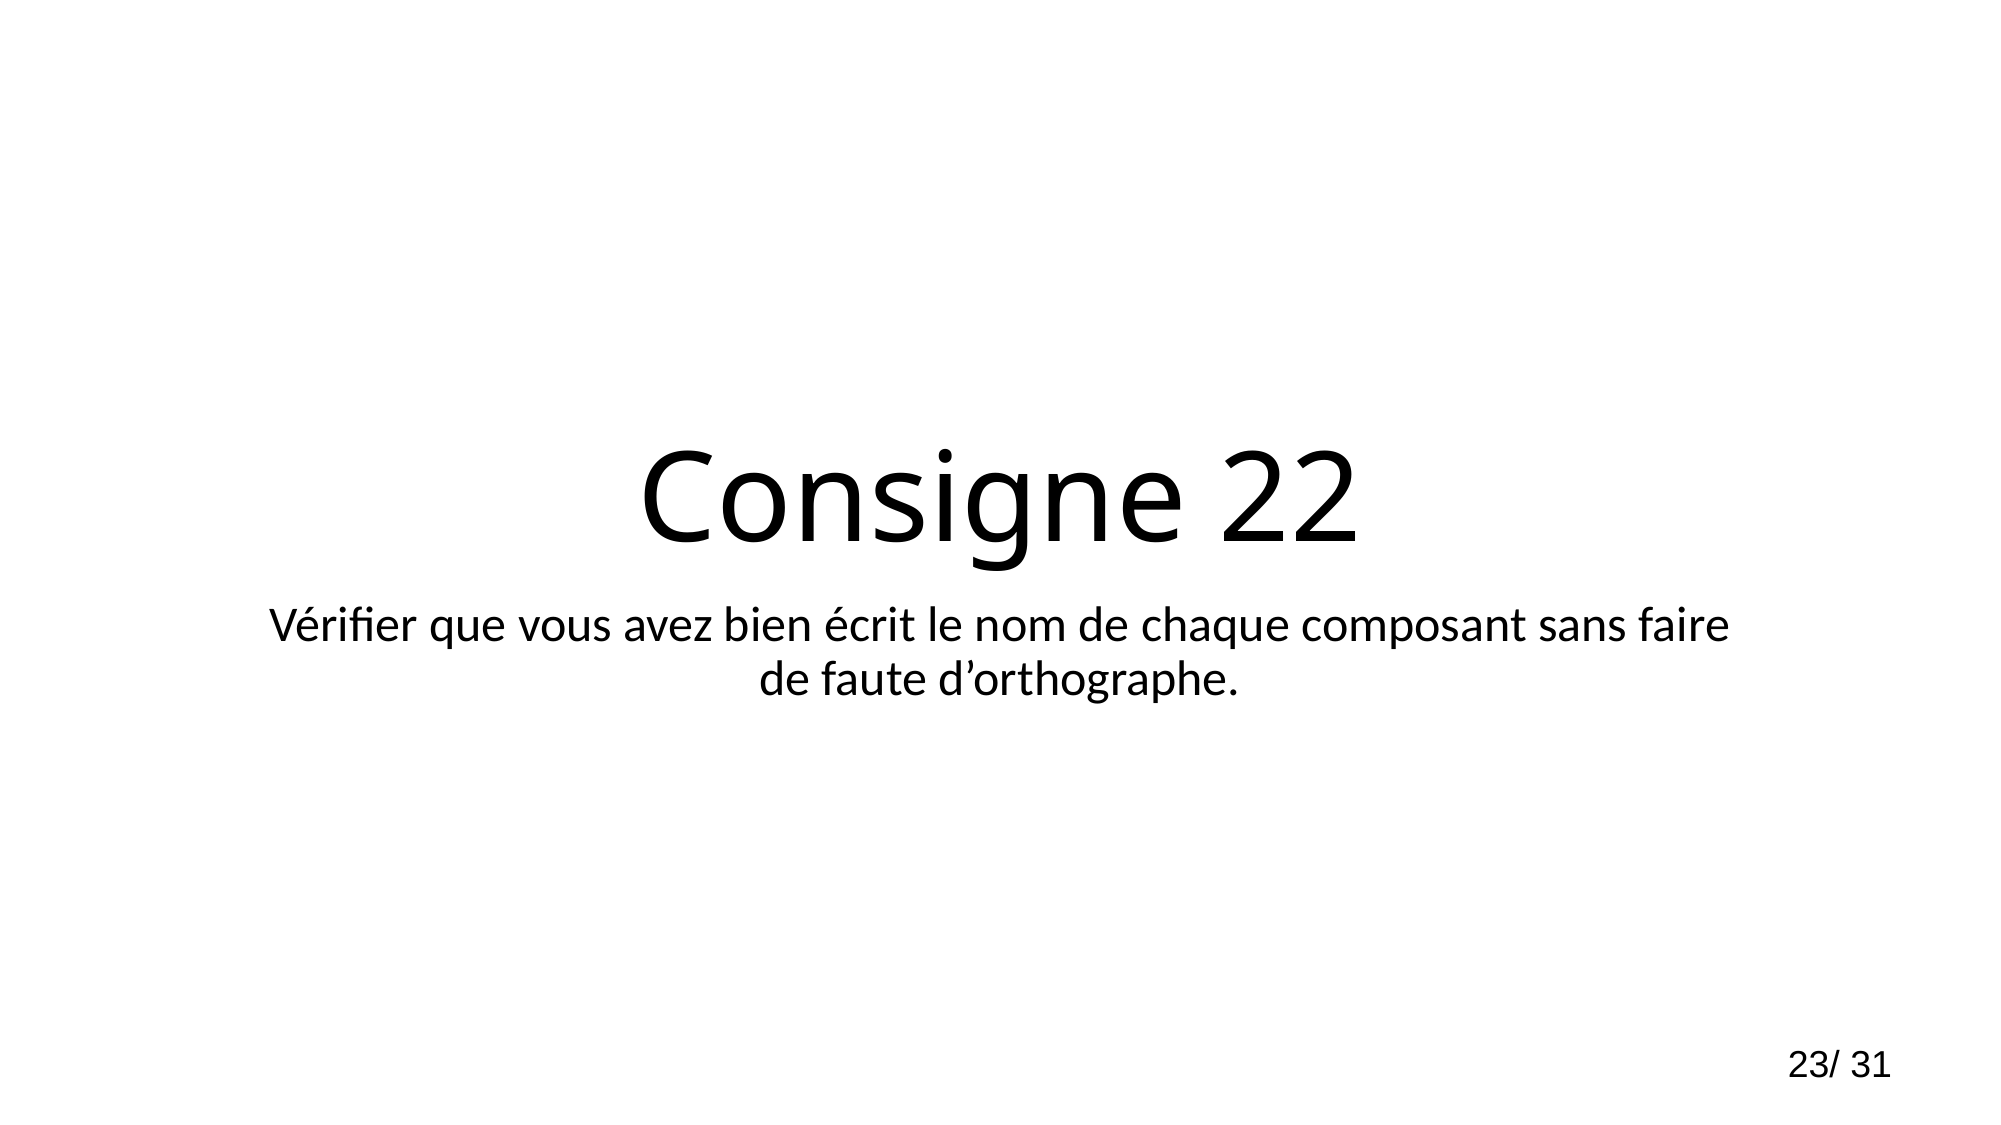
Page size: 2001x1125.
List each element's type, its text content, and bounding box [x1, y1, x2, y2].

title Consigne 22 [249, 184, 1750, 576]
subtitle Vérifier que vous avez bien écrit le nom de chaque composant sans faire de faute d’orthographe. [249, 590, 1750, 863]
text_box 31/ 31 [1830, 1035, 1979, 1093]
